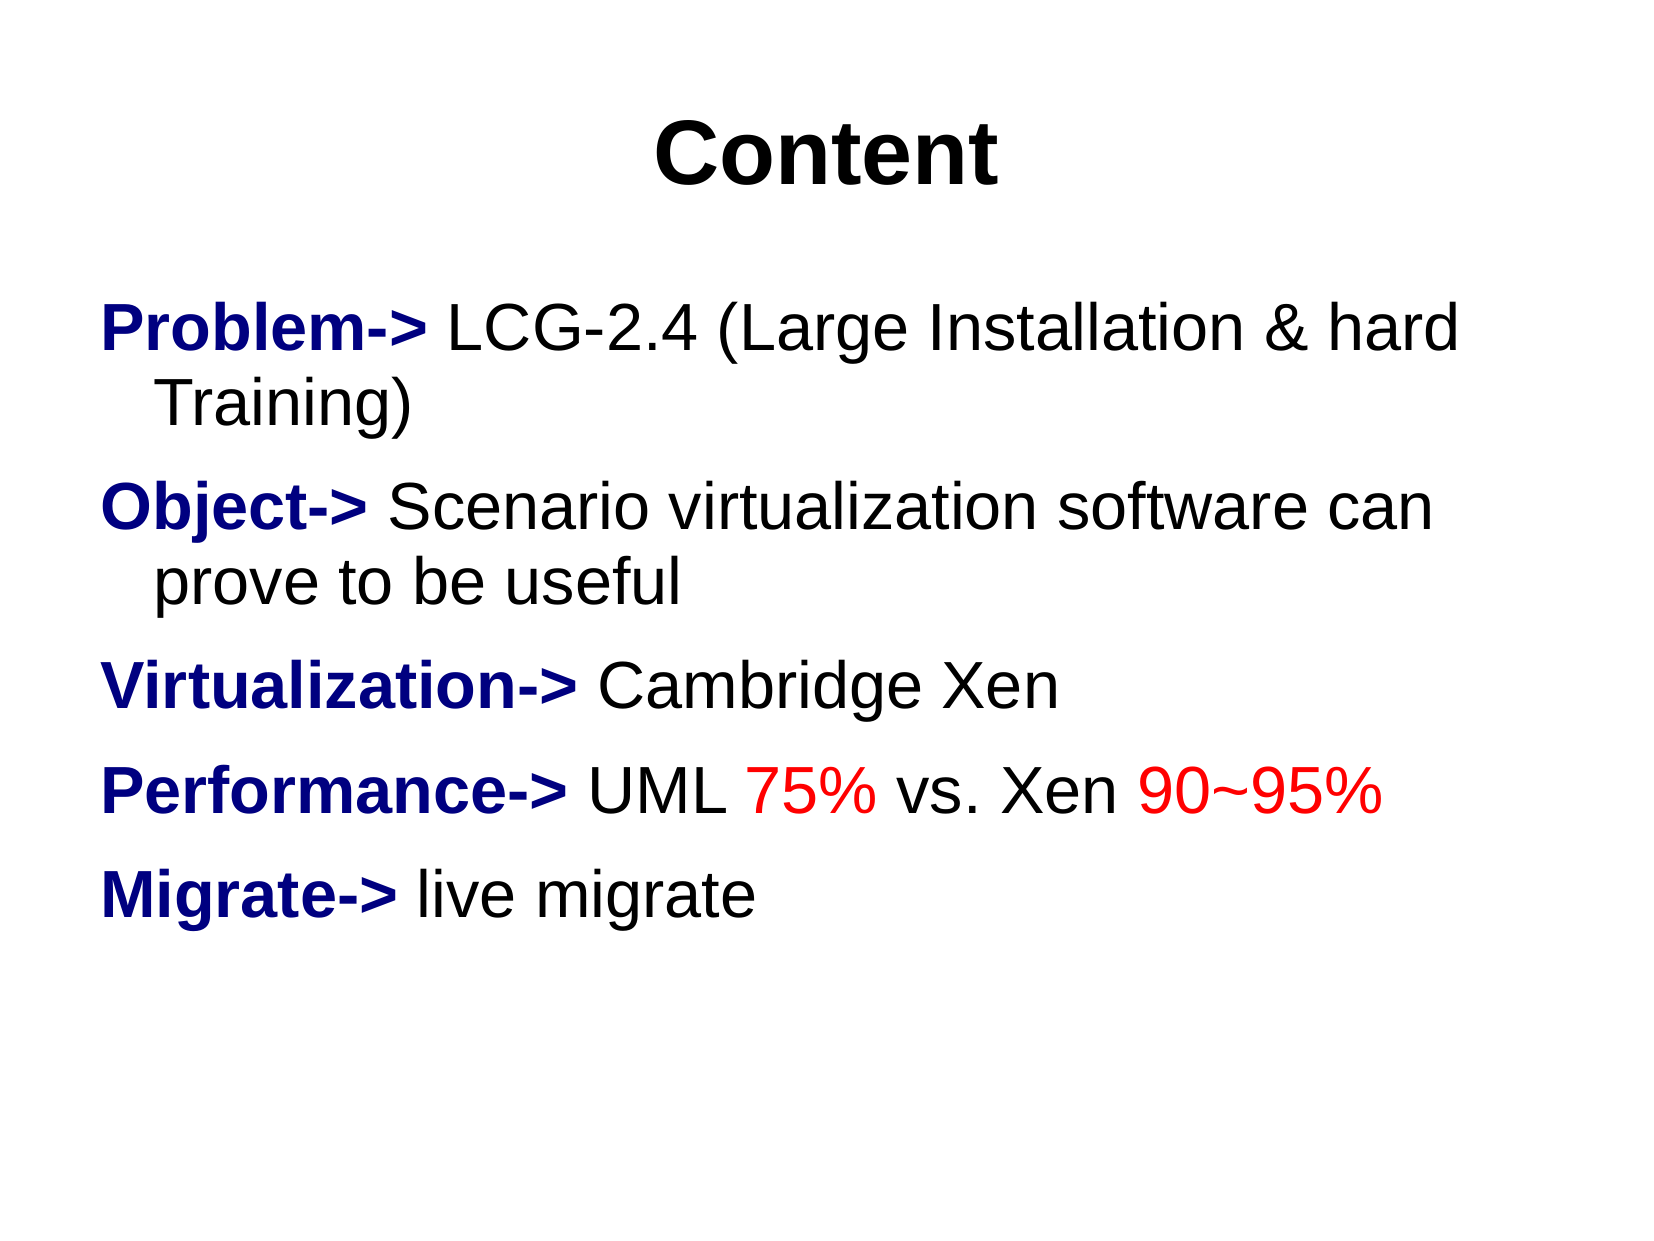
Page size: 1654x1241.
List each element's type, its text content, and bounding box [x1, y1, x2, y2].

title Content [82, 49, 1571, 257]
list Problem-> LCG-2.4 (Large Installation & hard Training) Object-> Scenario virtualization software can prove to be useful Virtualization-> Cambridge Xen Performance-> UML 75% vs. Xen 90~95% Migrate-> live migrate [82, 290, 1571, 1094]
